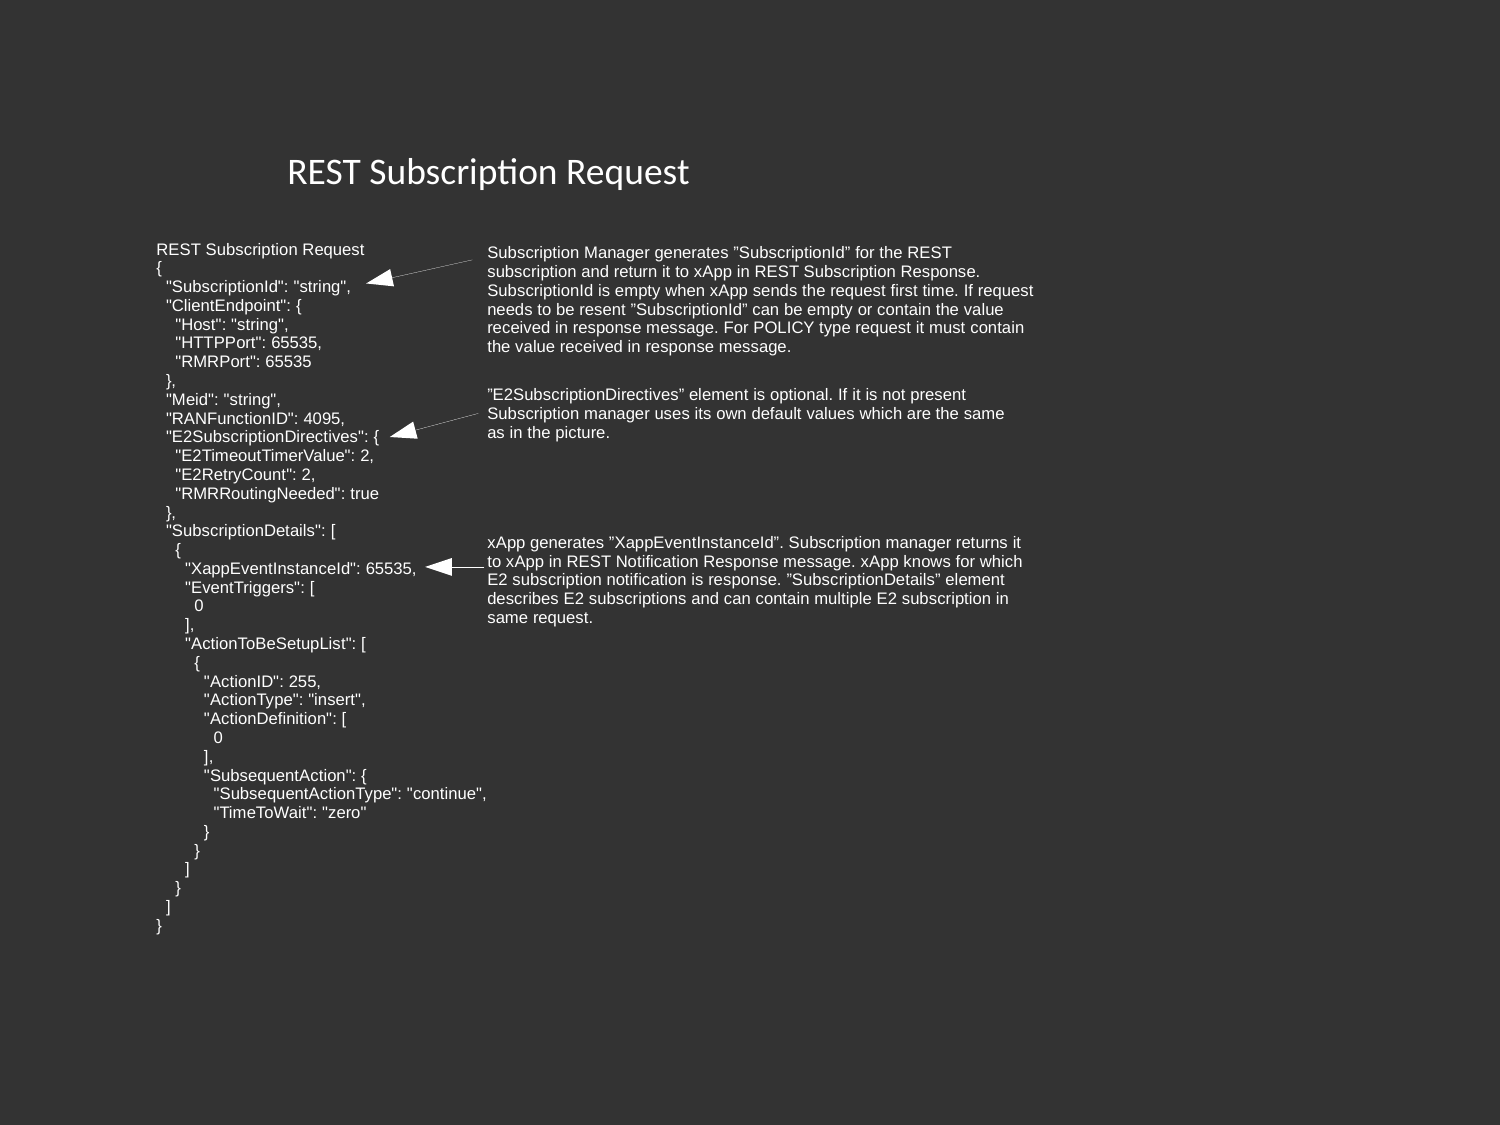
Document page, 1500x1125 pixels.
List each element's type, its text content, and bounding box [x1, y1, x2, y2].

text_box xApp generates ”XappEventInstanceId”. Subscription manager returns it to xApp in REST Notification Response message. xApp knows for which E2 subscription notification is response. ”SubscriptionDetails” element describes E2 subscriptions and can contain multiple E2 subscription in same request. [472, 525, 1040, 650]
text_box ”E2SubscriptionDirectives” element is optional. If it is not present Subscription manager uses its own default values which are the same as in the picture. [472, 378, 1028, 468]
text_box Subscription Manager generates ”SubscriptionId” for the REST subscription and return it to xApp in REST Subscription Response. SubscriptionId is empty when xApp sends the request first time. If request needs to be resent ”SubscriptionId” can be empty or contain the value received in response message. For POLICY type request it must contain the value received in response message. [472, 236, 1052, 458]
text_box REST Subscription Request { "SubscriptionId": "string", "ClientEndpoint": { "Host": "string", "HTTPPort": 65535, "RMRPort": 65535 }, "Meid": "string", "RANFunctionID": 4095, "E2SubscriptionDirectives": { "E2TimeoutTimerValue": 2, "E2RetryCount": 2, "RMRRoutingNeeded": true }, "SubscriptionDetails": [ { "XappEventInstanceId": 65535, "EventTriggers": [ 0 ], "ActionToBeSetupList": [ { "ActionID": 255, "ActionType": "insert", "ActionDefinition": [ 0 ], "SubsequentAction": { "SubsequentActionType": "continue", "TimeToWait": "zero" } } ] } ] } [141, 232, 520, 980]
title REST Subscription Request [287, 118, 863, 233]
